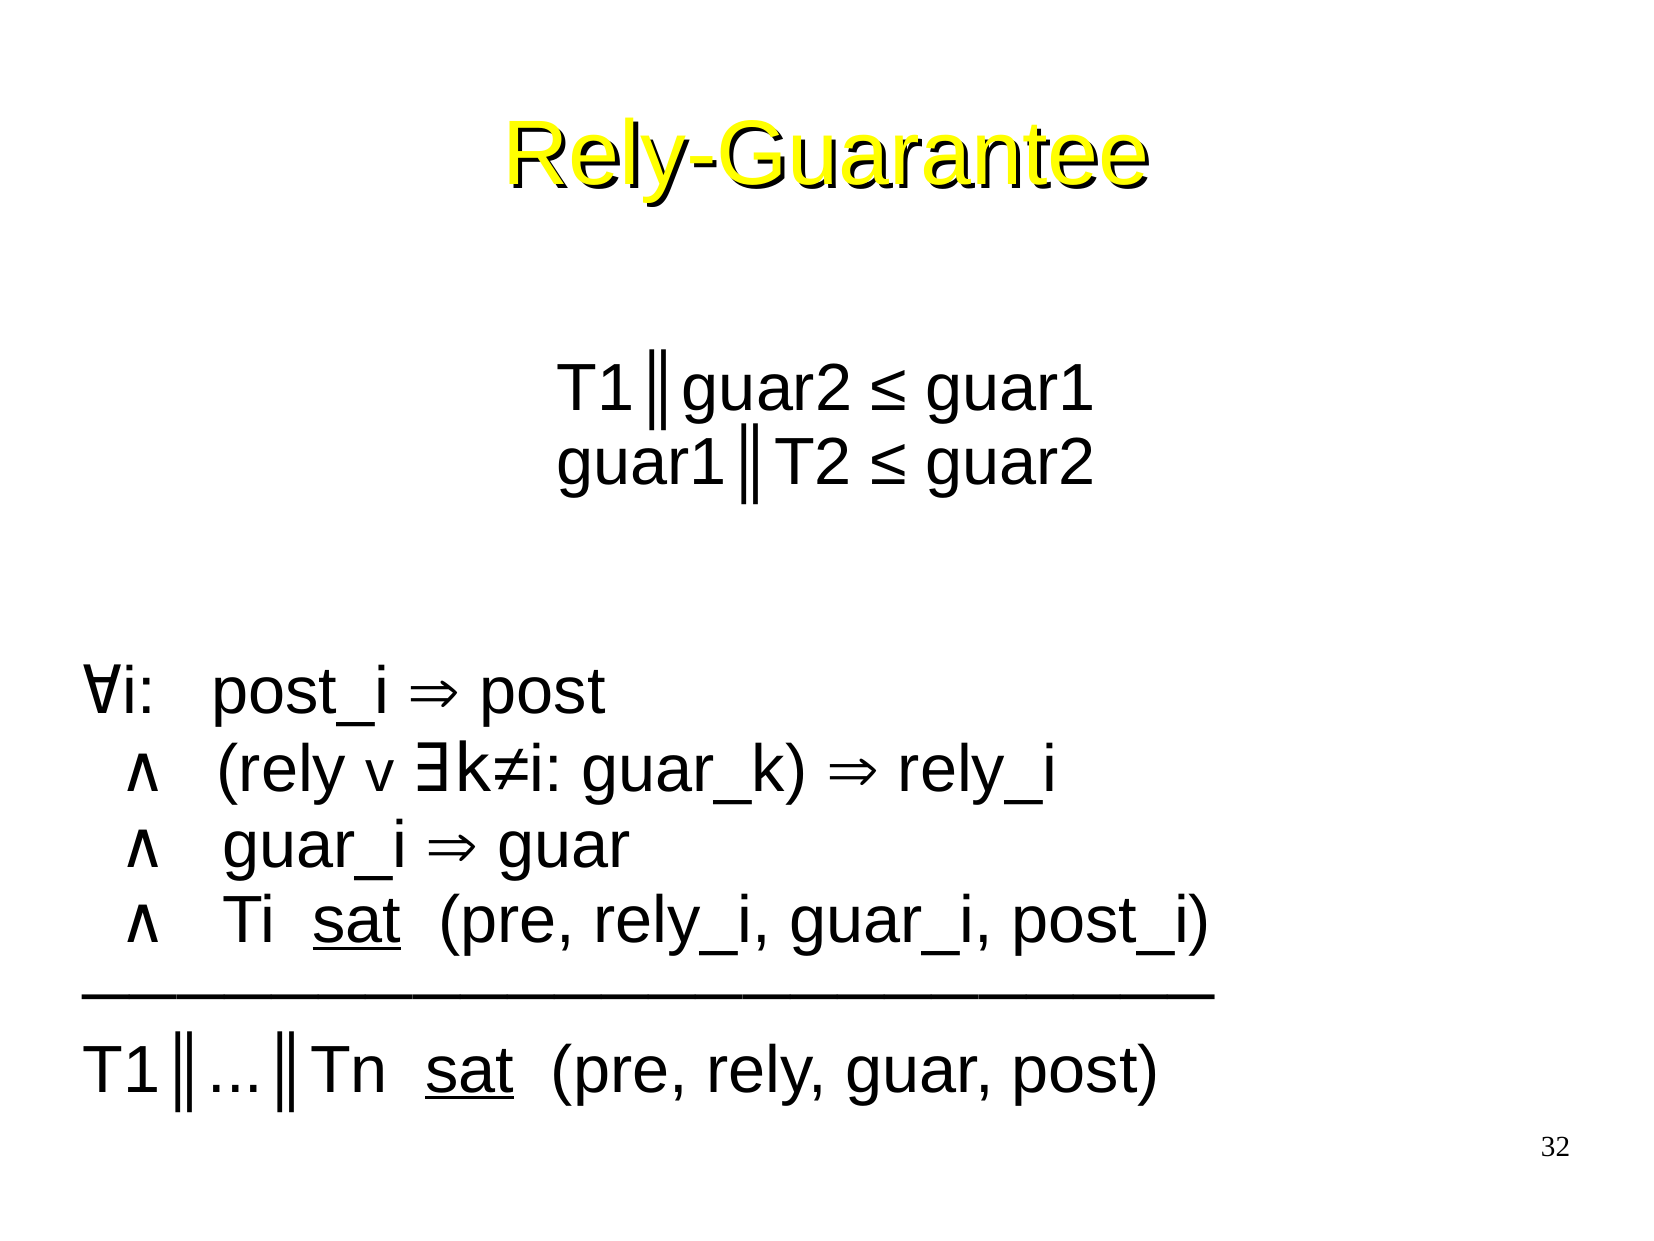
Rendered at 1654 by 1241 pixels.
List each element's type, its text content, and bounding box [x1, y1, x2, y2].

subtitle T1║guar2 ≤ guar1 guar1║T2 ≤ guar2 ∀i: post_i ⇒ post ∧ (rely v ∃k≠i: guar_k) ⇒ rely_i ∧ guar_i ⇒ guar ∧ Ti sat (pre, rely_i, guar_i, post_i) ──────────────────────── T1║...║Tn sat (pre, rely, guar, post) [82, 290, 1571, 1241]
title Rely-Guarantee [82, 49, 1571, 257]
